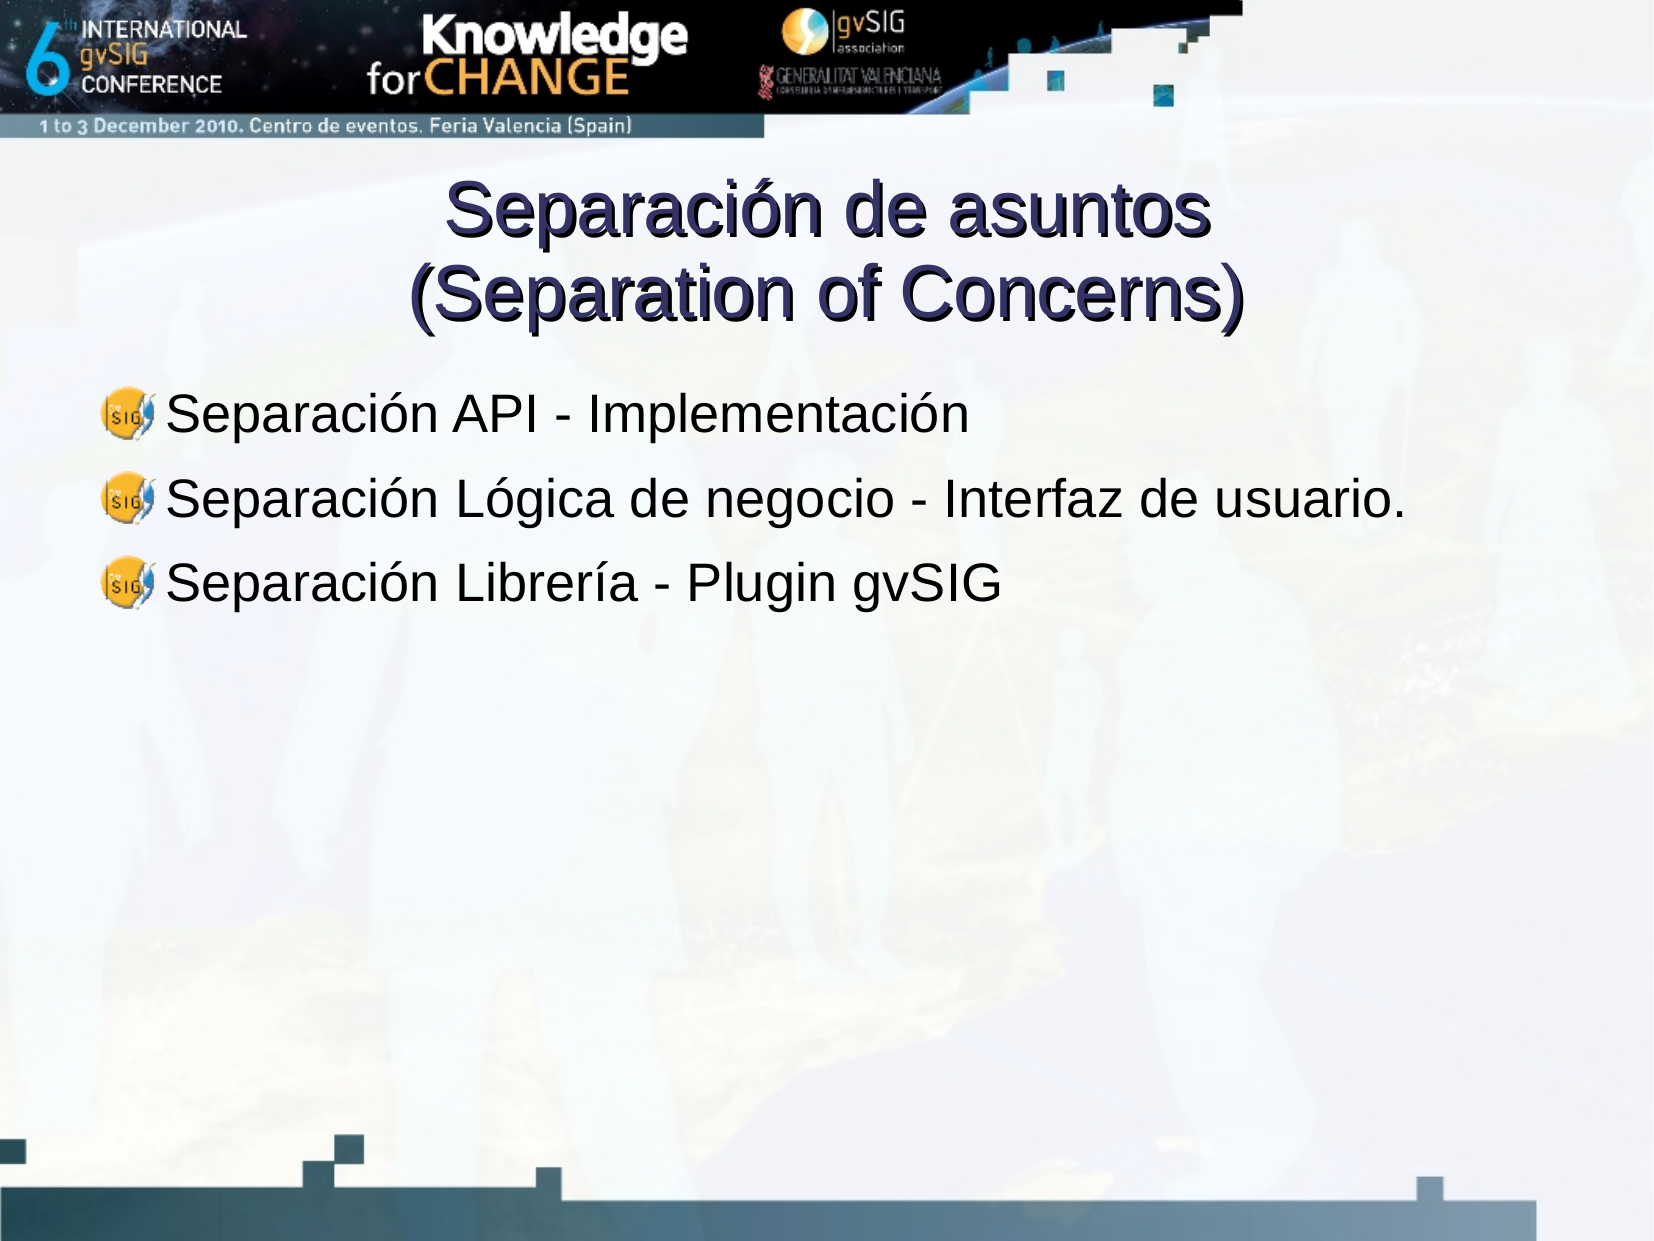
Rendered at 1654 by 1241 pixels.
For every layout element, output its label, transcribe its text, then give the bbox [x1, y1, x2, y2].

title Separación de asuntos (Separation of Concerns) [82, 148, 1571, 383]
list Separación API - Implementación Separación Lógica de negocio - Interfaz de usuario. Separación Librería - Plugin gvSIG [82, 383, 1571, 1080]
picture [0, 0, 1654, 1241]
